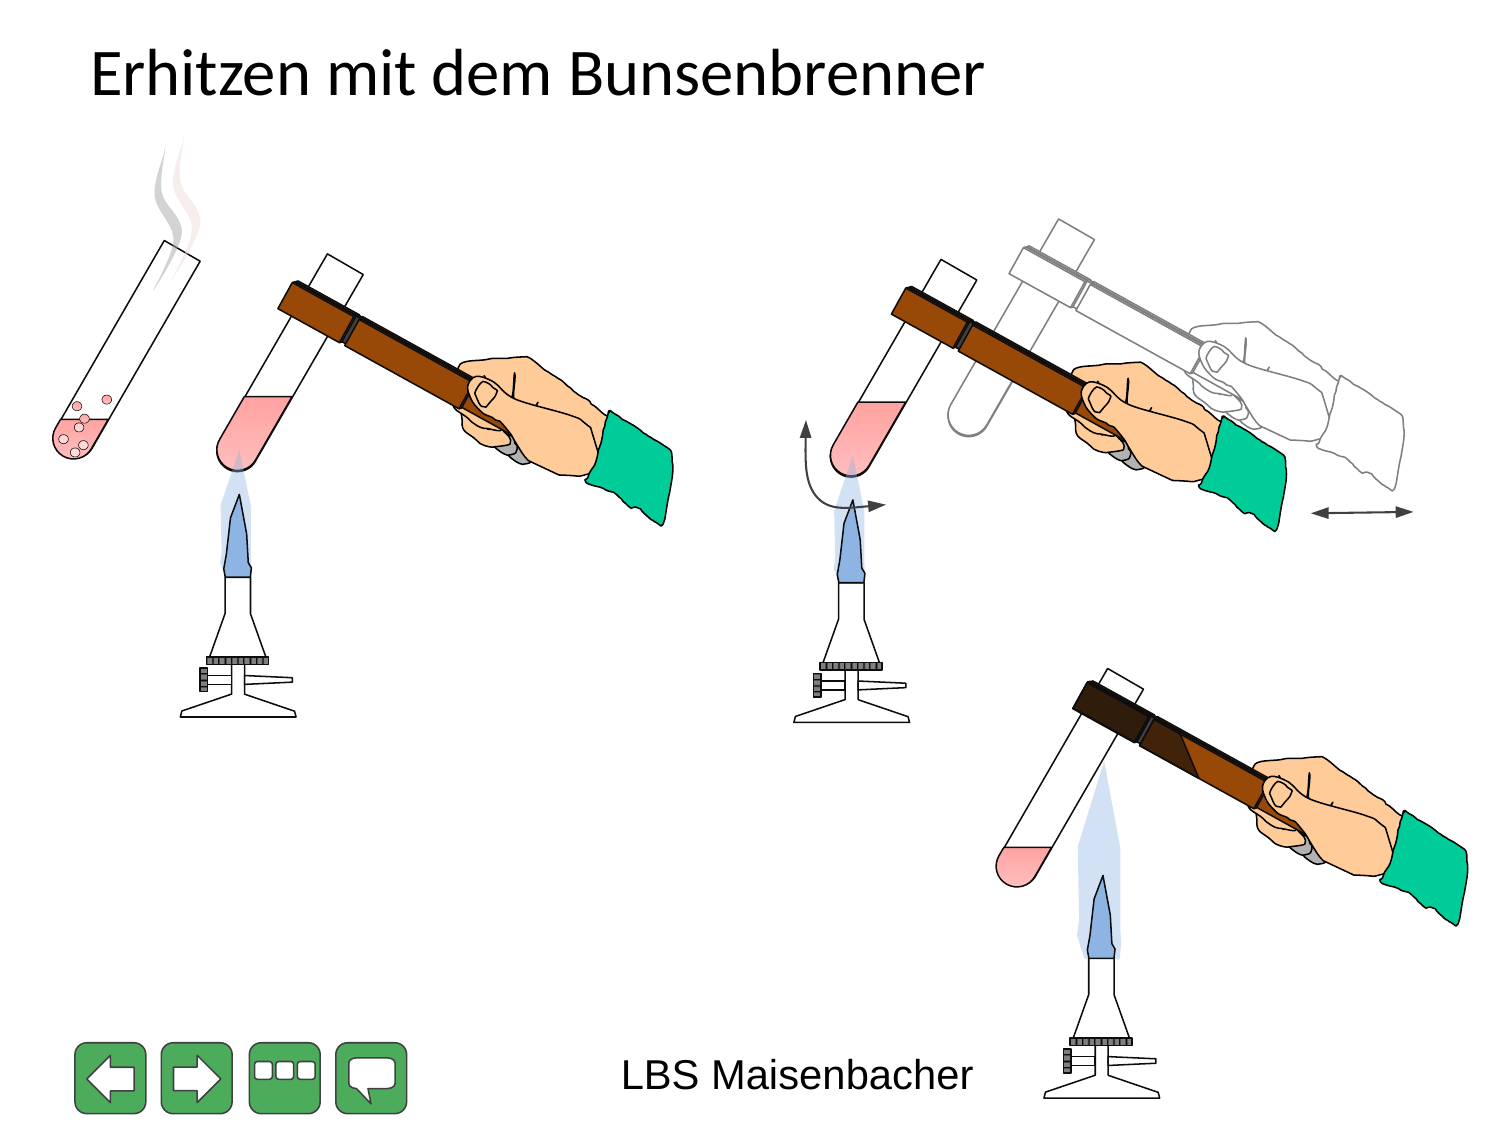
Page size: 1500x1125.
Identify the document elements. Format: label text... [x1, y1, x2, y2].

text_box [1072, 680, 1402, 877]
text_box [277, 280, 607, 477]
text_box [180, 396, 297, 717]
title Erhitzen mit dem Bunsenbrenner [75, 20, 1426, 110]
text_box [52, 414, 109, 459]
text_box [996, 847, 1052, 887]
text_box [152, 144, 182, 291]
text_box [72, 401, 82, 411]
text_box [1043, 760, 1160, 1099]
text_box [171, 134, 201, 281]
text_box [830, 402, 906, 506]
text_box [793, 508, 910, 723]
text_box [101, 395, 112, 405]
text_box [891, 218, 1405, 492]
